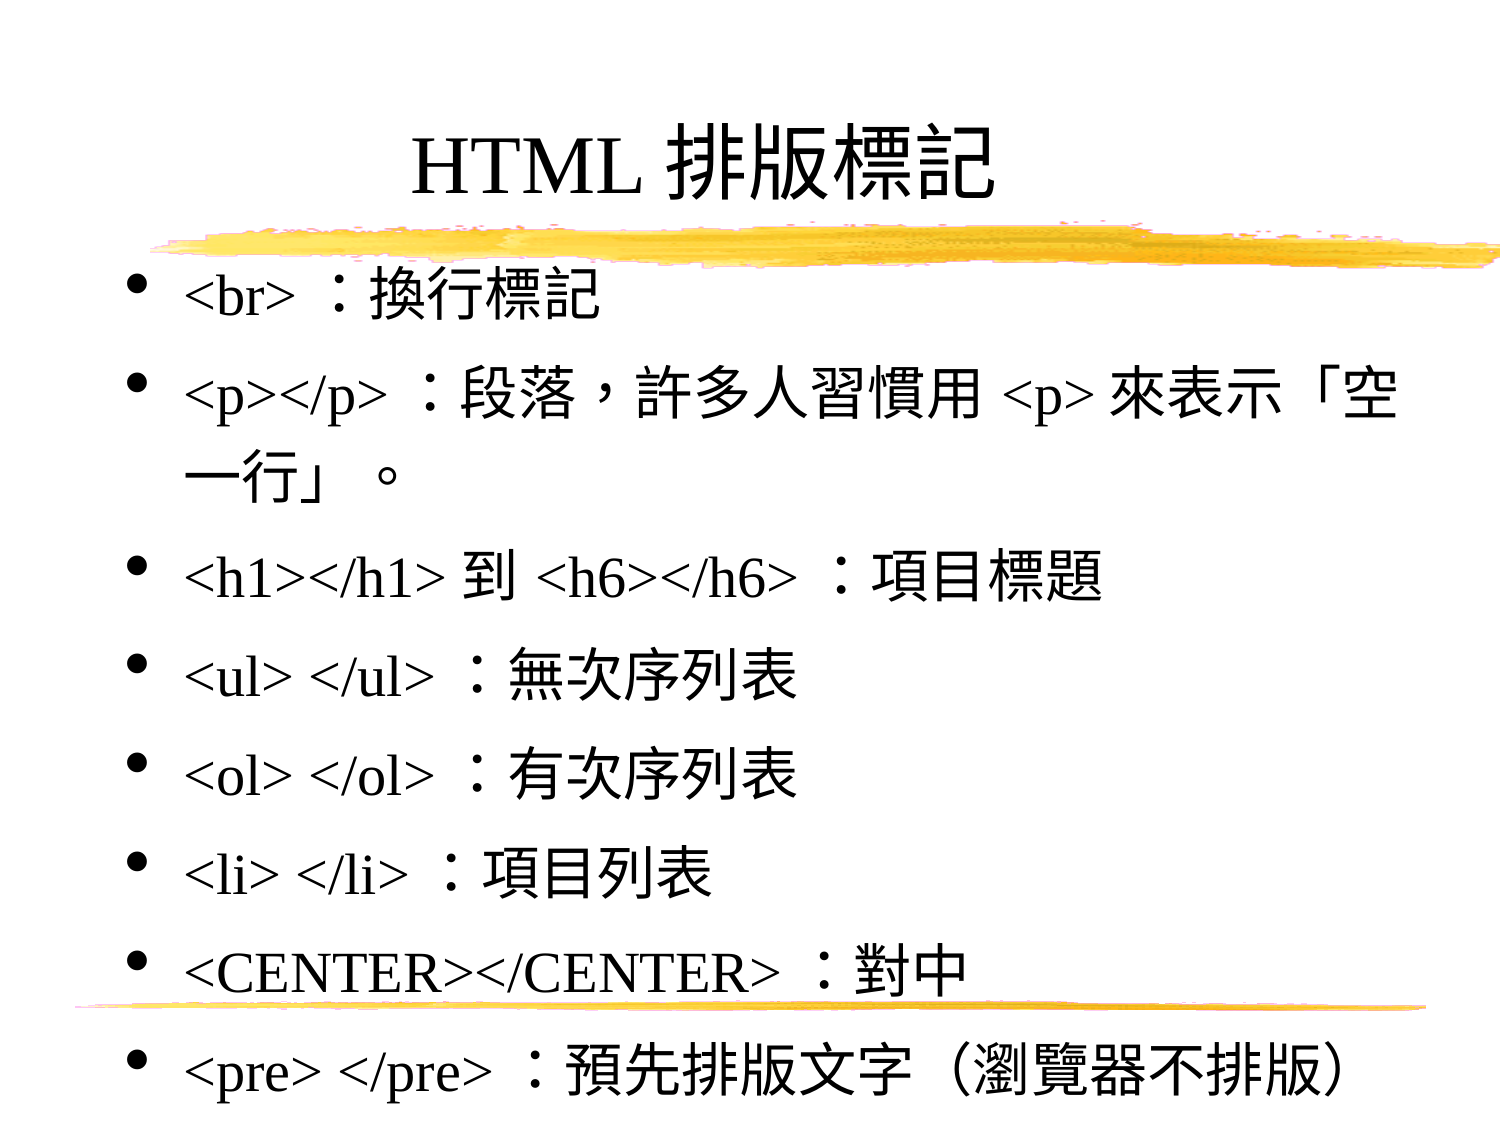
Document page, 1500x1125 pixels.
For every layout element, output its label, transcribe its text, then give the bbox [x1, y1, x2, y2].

picture [150, 215, 1500, 279]
picture [75, 999, 112, 1013]
list <br>：換行標記 <p></p>：段落，許多人習慣用<p>來表示「空一行」。 <h1></h1>到<h6></h6>：項目標題 <ul> </ul>：無次序列表 <ol> </ol>：有次序列表 <li> </li>：項目列表 <CENTER></CENTER>：對中 <pre> </pre>：預先排版文字（瀏覽器不排版） [112, 240, 1464, 1125]
title HTML排版標記 [66, 37, 1342, 225]
